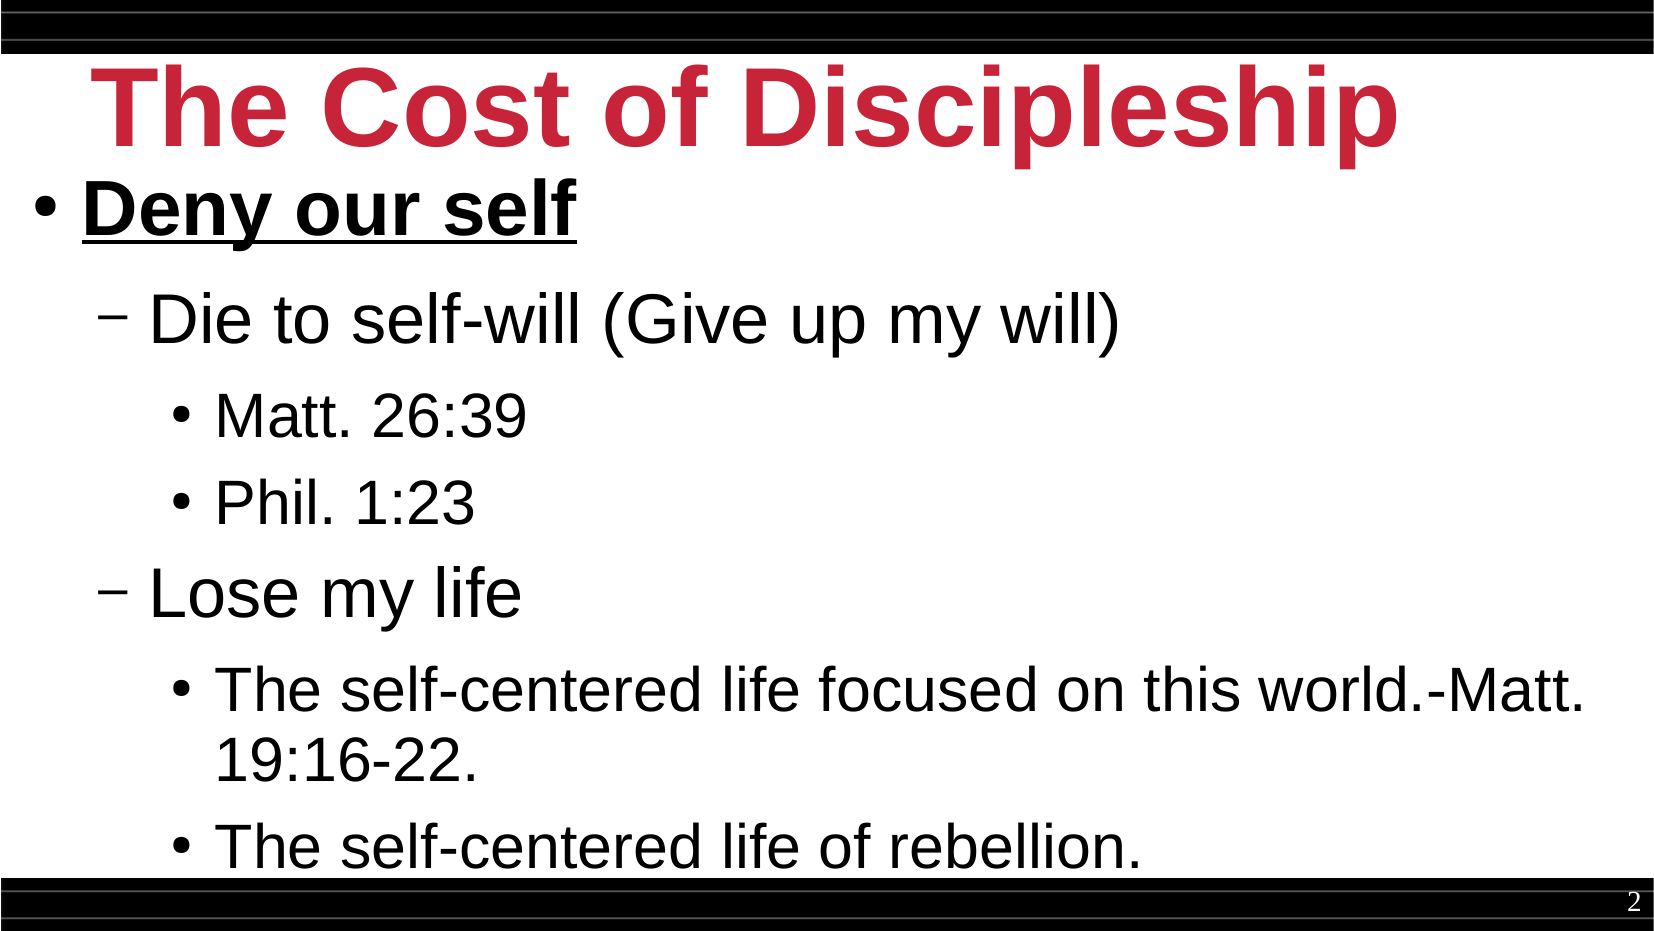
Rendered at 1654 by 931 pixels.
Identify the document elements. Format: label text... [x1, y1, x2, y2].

picture [1, 0, 1654, 54]
list Deny our self Die to self-will (Give up my will) Matt. 26:39 Phil. 1:23 Lose my life The self-centered life focused on this world.-Matt. 19:16-22. The self-centered life of rebellion. [15, 165, 1606, 886]
picture [1, 878, 1654, 931]
title The Cost of Discipleship [90, 30, 1579, 165]
